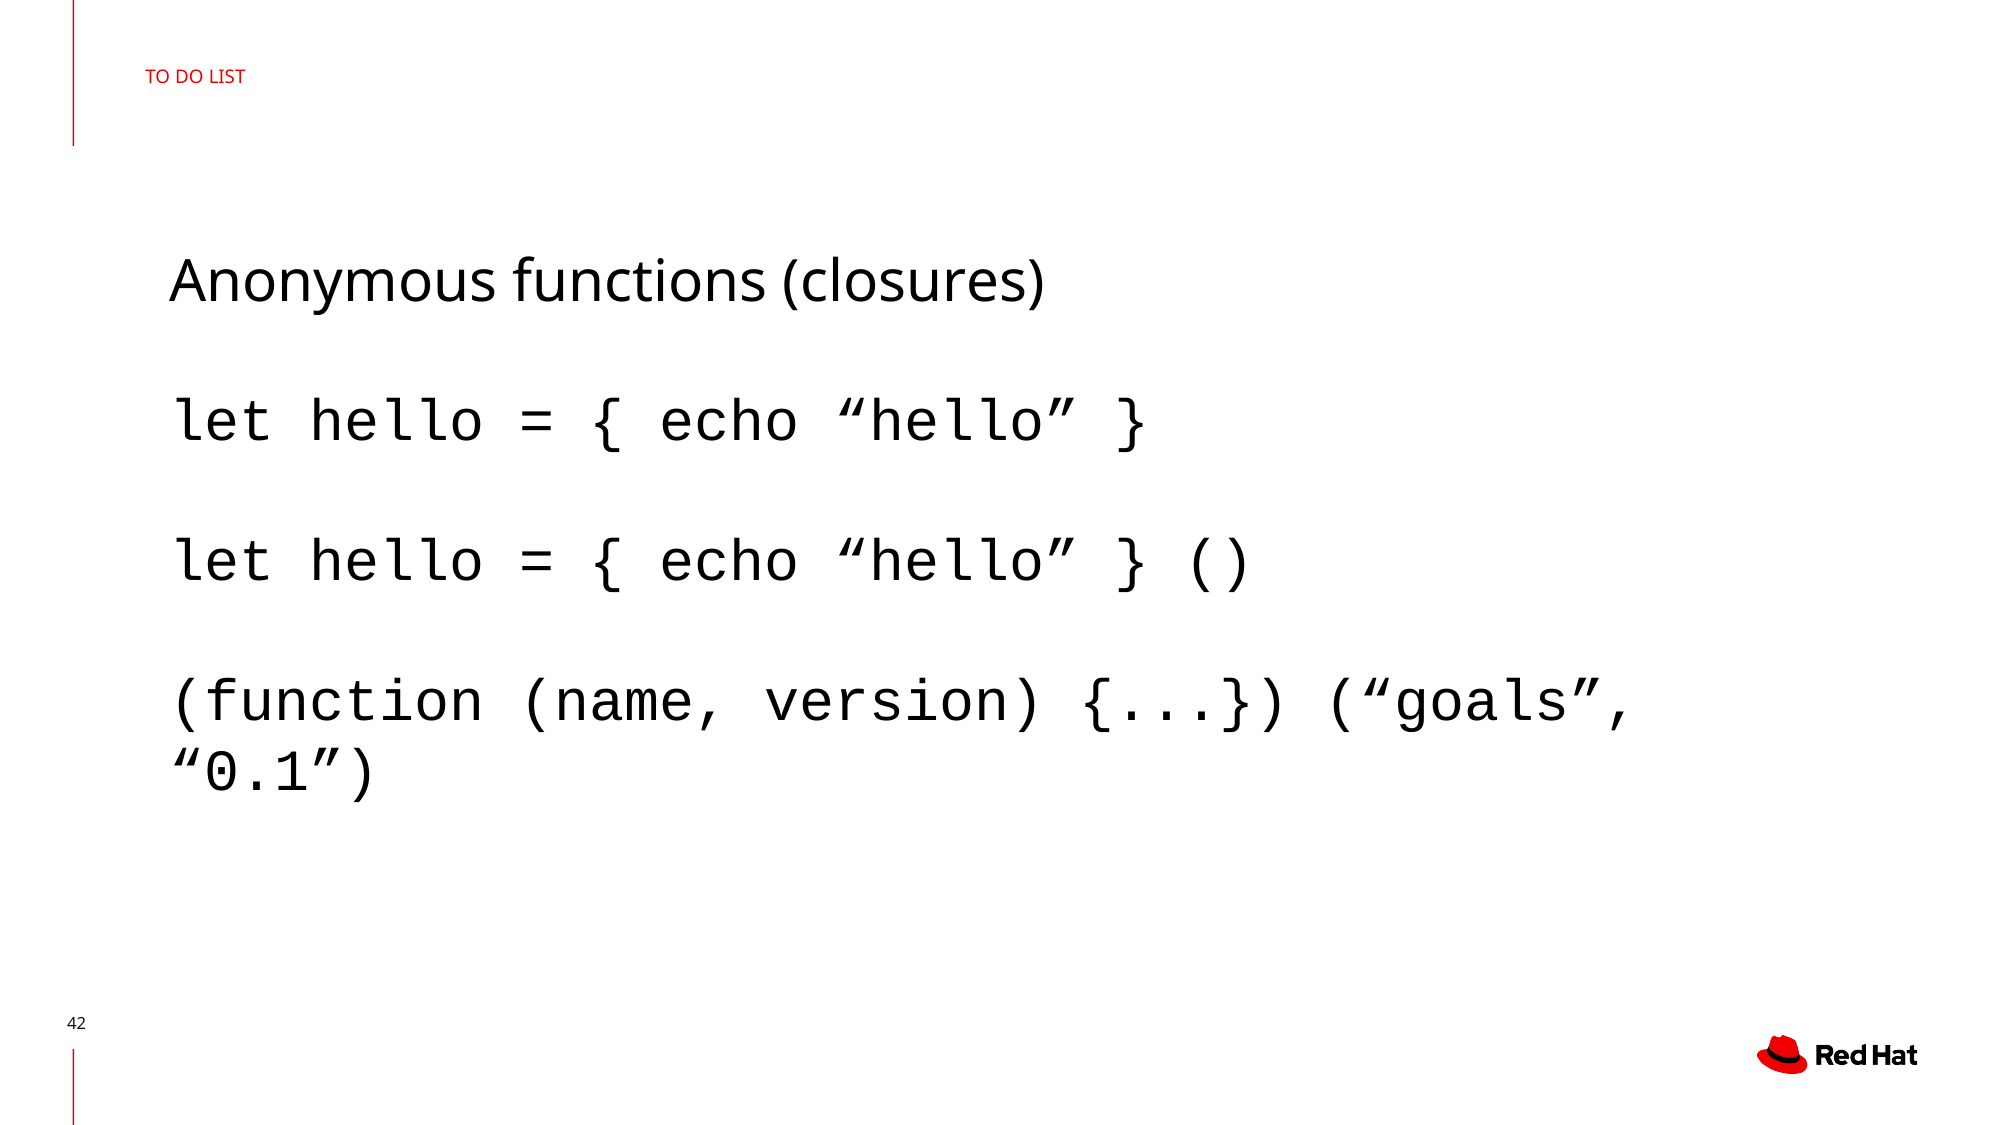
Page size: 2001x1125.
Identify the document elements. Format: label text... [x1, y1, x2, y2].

picture [1757, 1035, 1918, 1074]
text_box Anonymous functions (closures) let hello = { echo “hello” } let hello = { echo “hello” } () (function (name, version) {...}) (“goals”, “0.1”) [154, 235, 1807, 810]
text_box TO DO LIST [73, 9, 918, 144]
